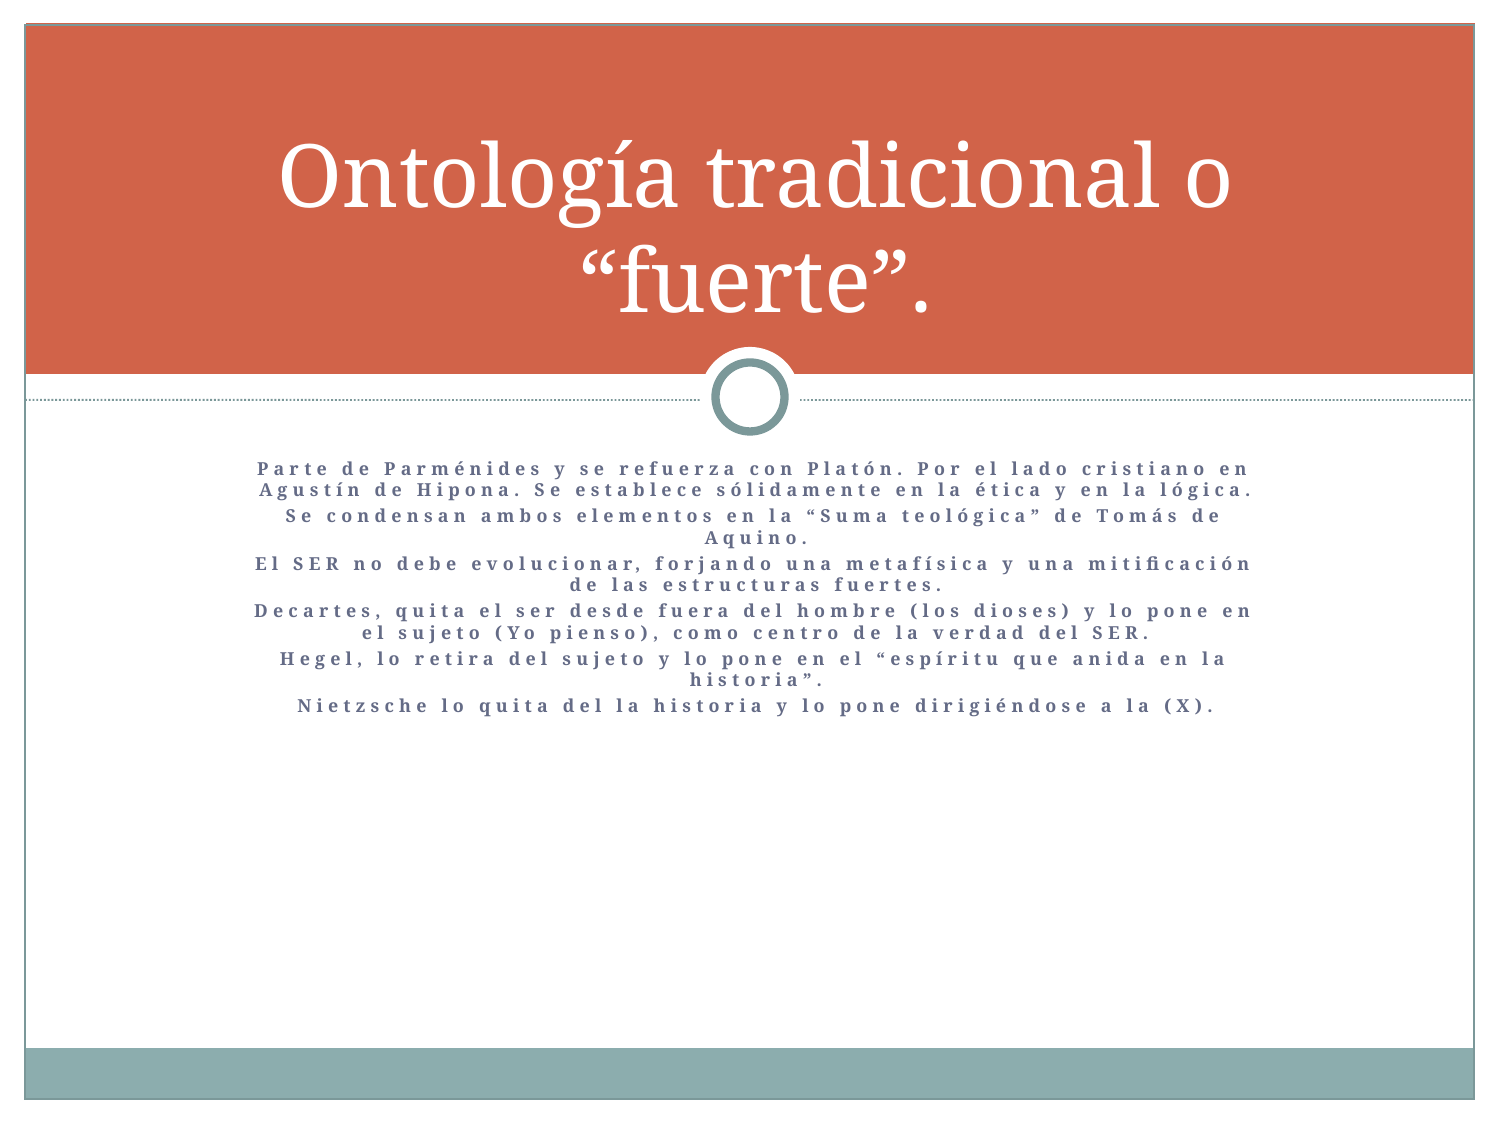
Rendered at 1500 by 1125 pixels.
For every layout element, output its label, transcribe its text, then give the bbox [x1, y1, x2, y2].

list Parte de Parménides y se refuerza con Platón. Por el lado cristiano en Agustín de Hipona. Se establece sólidamente en la ética y en la lógica. Se condensan ambos elementos en la “Suma teológica” de Tomás de Aquino. El SER no debe evolucionar, forjando una metafísica y una mitificación de las estructuras fuertes. Decartes, quita el ser desde fuera del hombre (los dioses) y lo pone en el sujeto (Yo pienso), como centro de la verdad del SER. Hegel, lo retira del sujeto y lo pone en el “espíritu que anida en la historia”. Nietzsche lo quita del la historia y lo pone dirigiéndose a la (X). [224, 349, 1288, 1071]
title Ontología tradicional o “fuerte”. [118, 87, 1394, 338]
